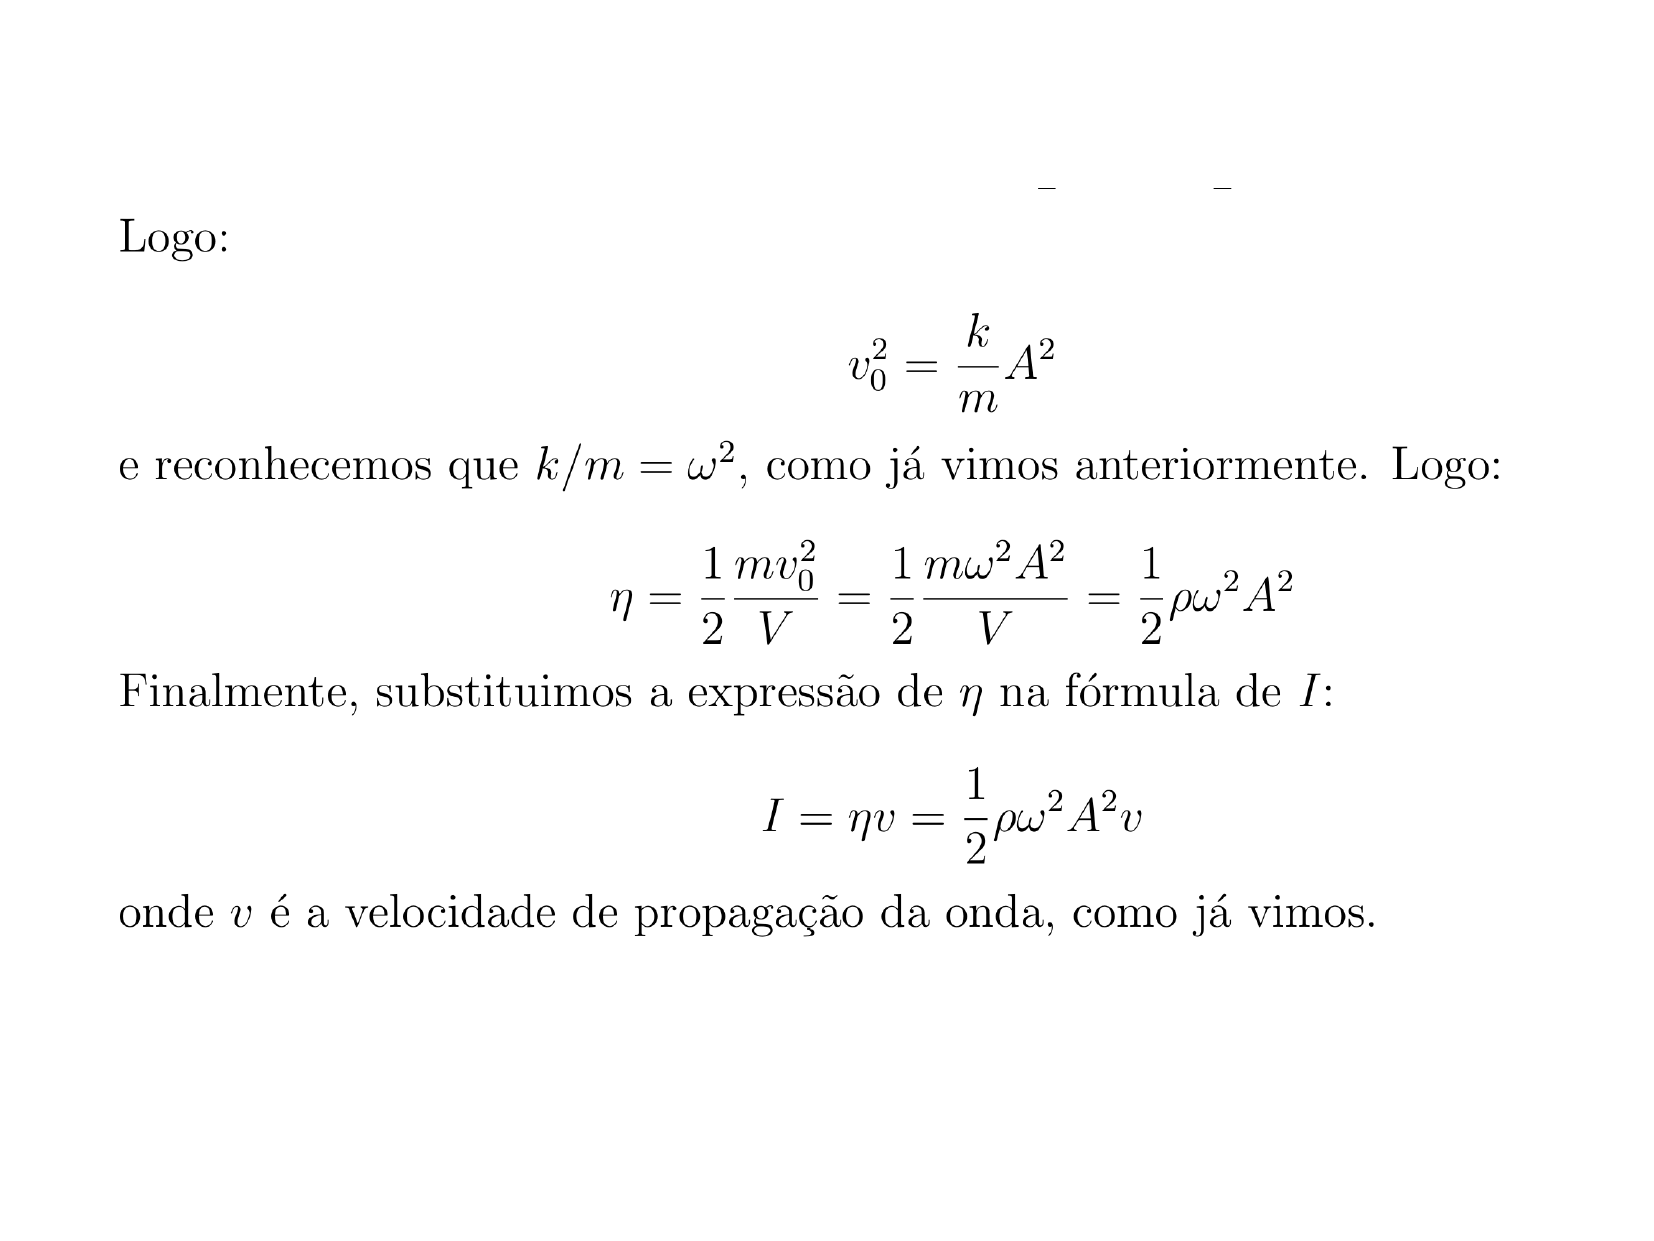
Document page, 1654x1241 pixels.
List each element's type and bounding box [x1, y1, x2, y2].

picture [95, 188, 1524, 958]
